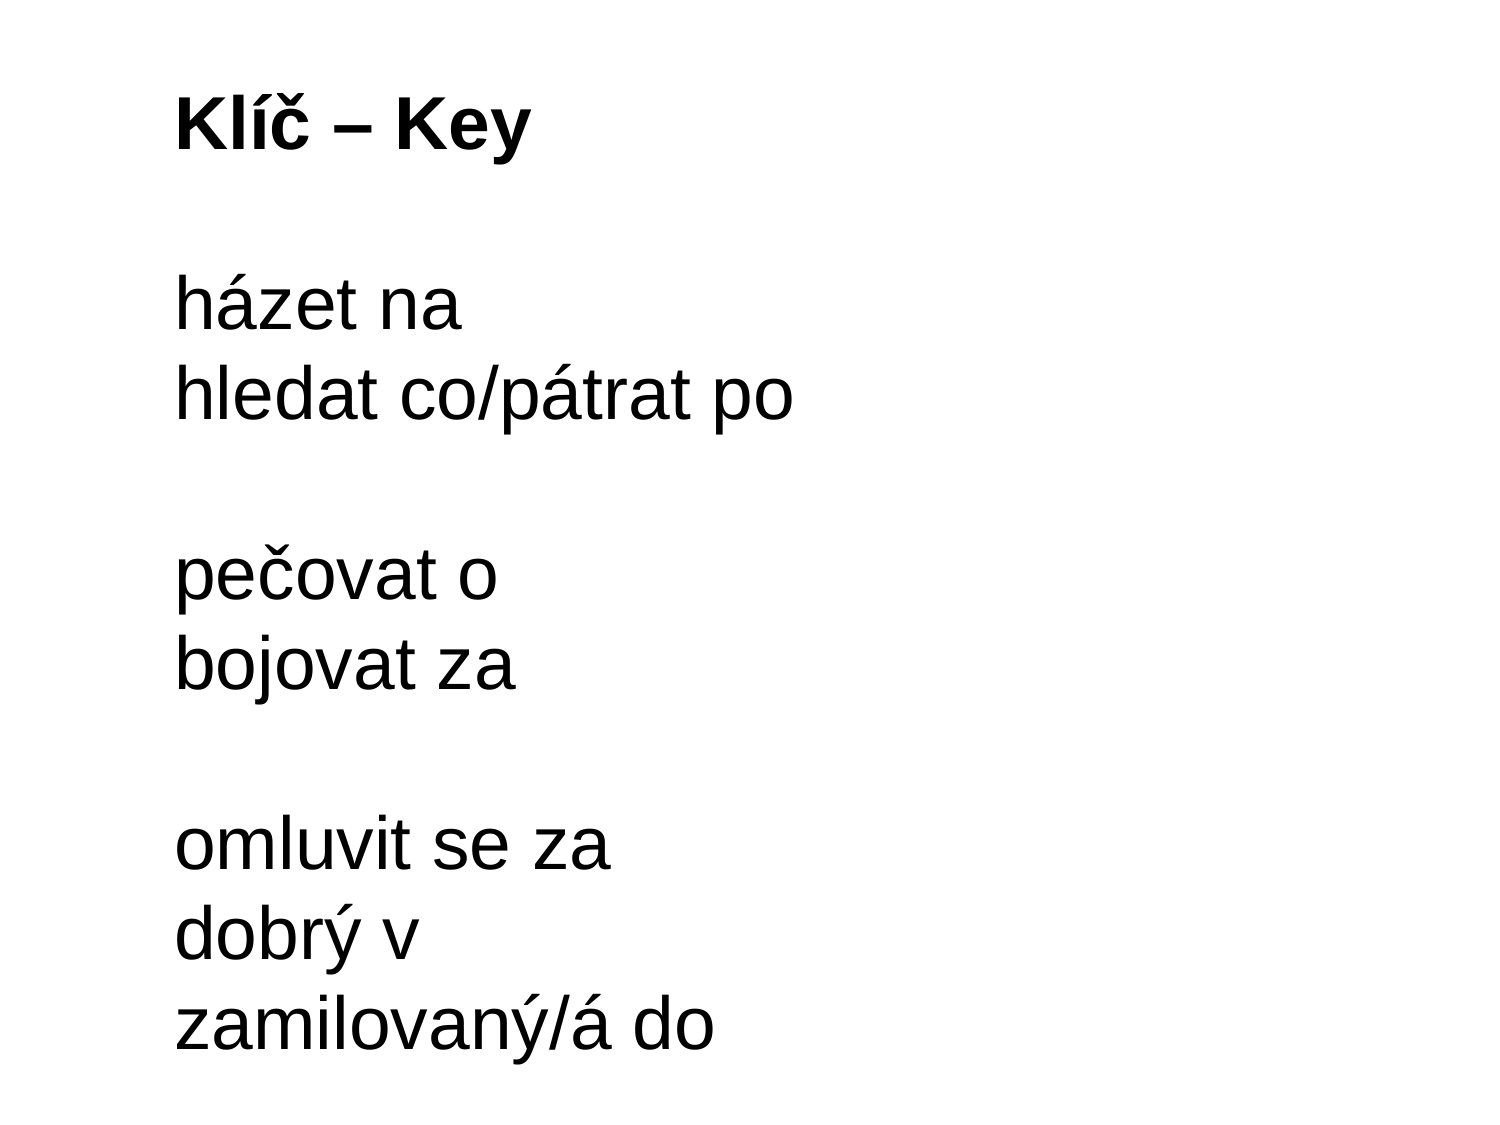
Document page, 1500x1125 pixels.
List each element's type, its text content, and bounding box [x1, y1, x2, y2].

text_box Klíč – Key házet na hledat co/pátrat po pečovat o bojovat za omluvit se za dobrý v zamilovaný/á do [159, 66, 811, 1073]
